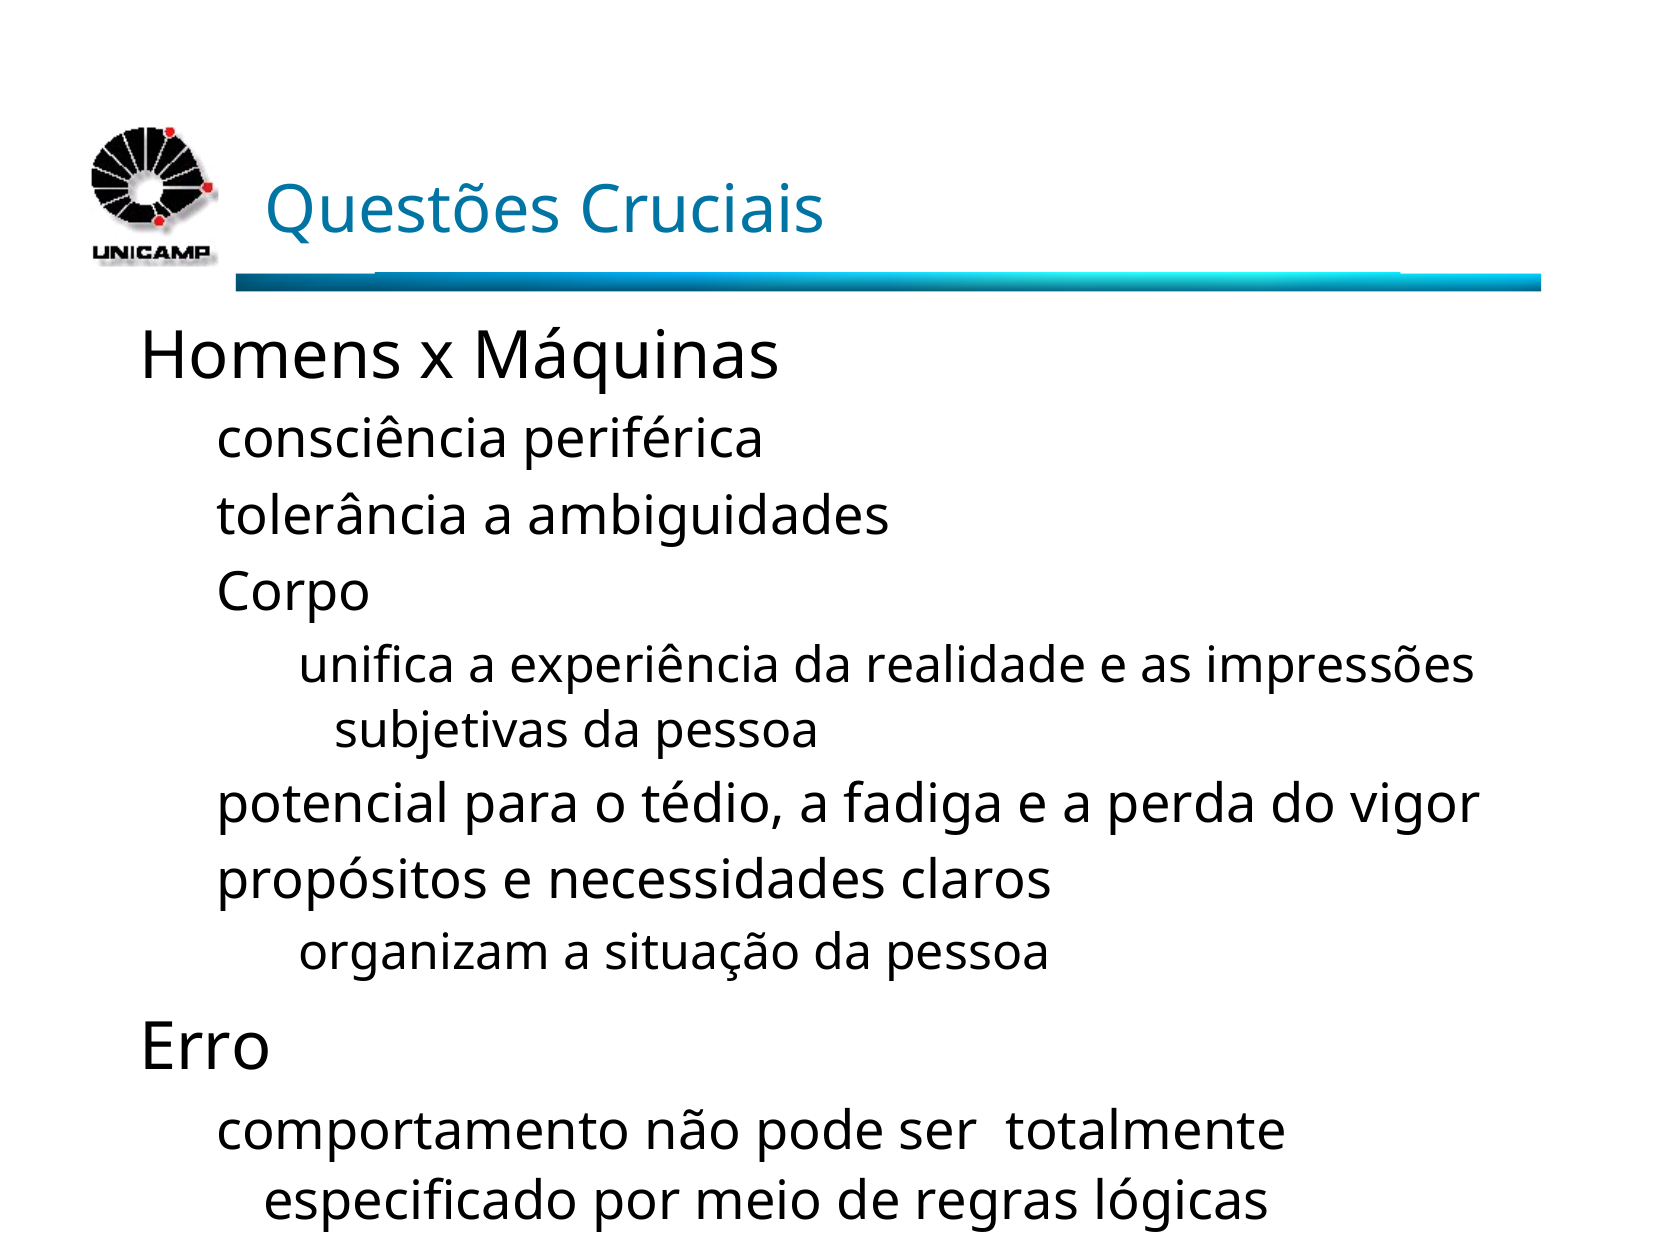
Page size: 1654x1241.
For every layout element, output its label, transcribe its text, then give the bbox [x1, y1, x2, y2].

title Questões Cruciais [264, 42, 1534, 250]
picture [125, 272, 1654, 295]
list Homens x Máquinas consciência periférica tolerância a ambiguidades Corpo unifica a experiência da realidade e as impressões subjetivas da pessoa potencial para o tédio, a fadiga e a perda do vigor propósitos e necessidades claros organizam a situação da pessoa Erro comportamento não pode ser totalmente especificado por meio de regras lógicas computadores não têm necessidades e desejos [121, 309, 1534, 1208]
